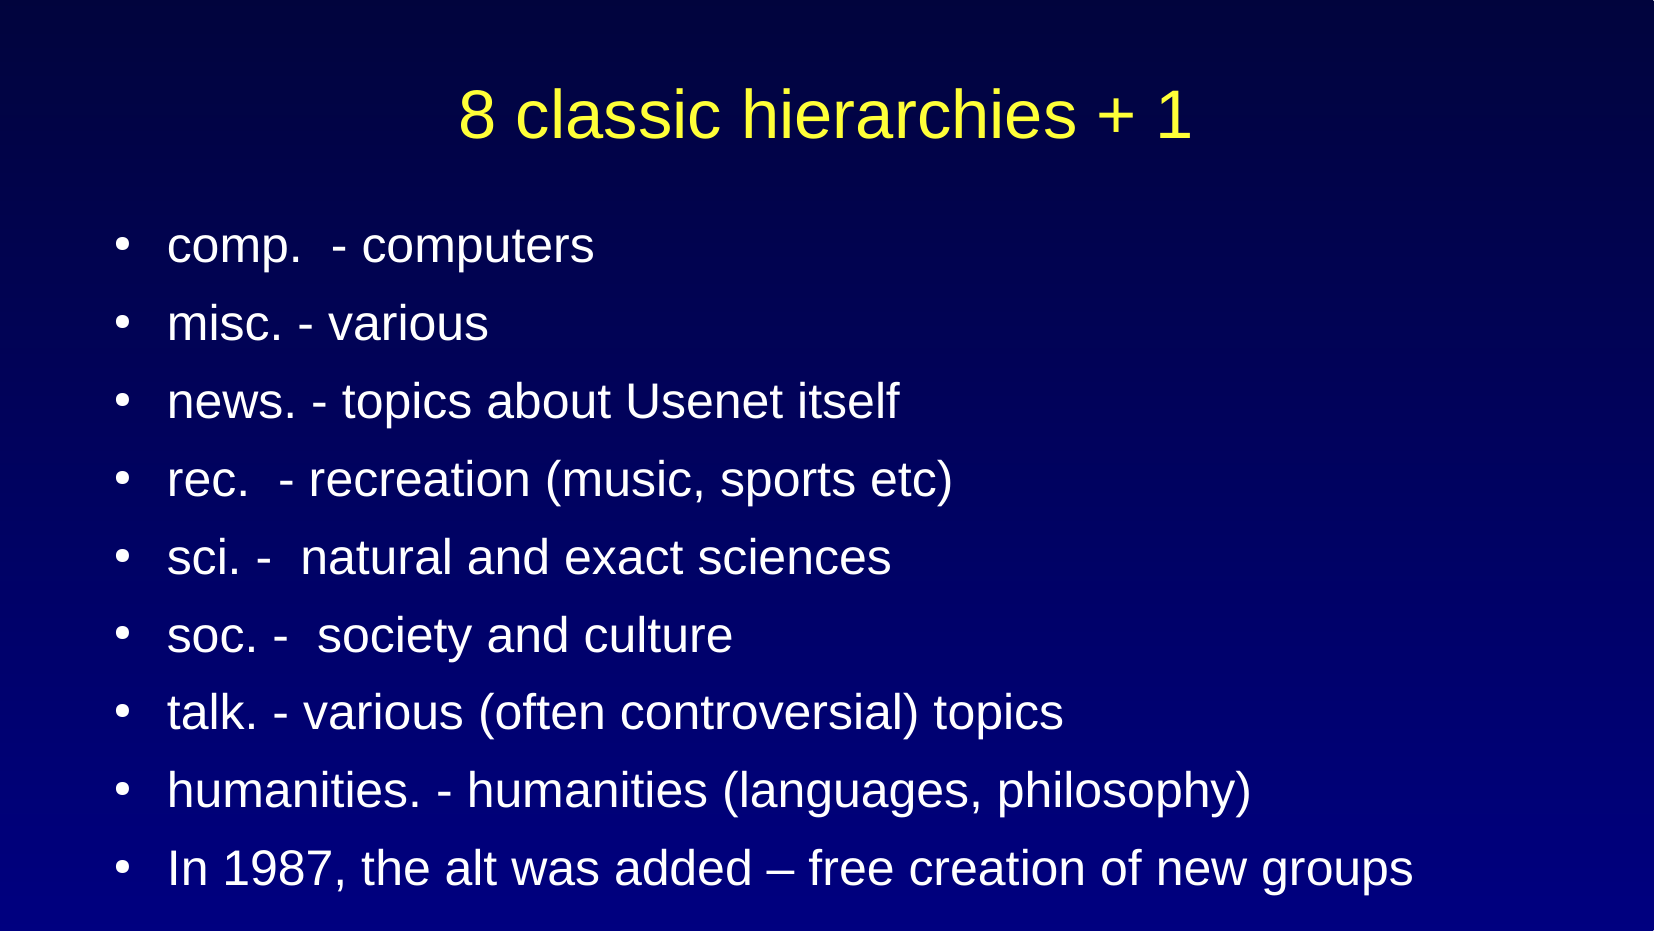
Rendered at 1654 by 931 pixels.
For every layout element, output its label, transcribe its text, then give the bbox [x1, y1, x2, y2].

title 8 classic hierarchies + 1 [82, 37, 1571, 193]
list comp. - computers misc. - various news. - topics about Usenet itself rec. - recreation (music, sports etc) sci. - natural and exact sciences soc. - society and culture talk. - various (often controversial) topics humanities. - humanities (languages, philosophy) In 1987, the alt was added – free creation of new groups [82, 217, 1571, 897]
